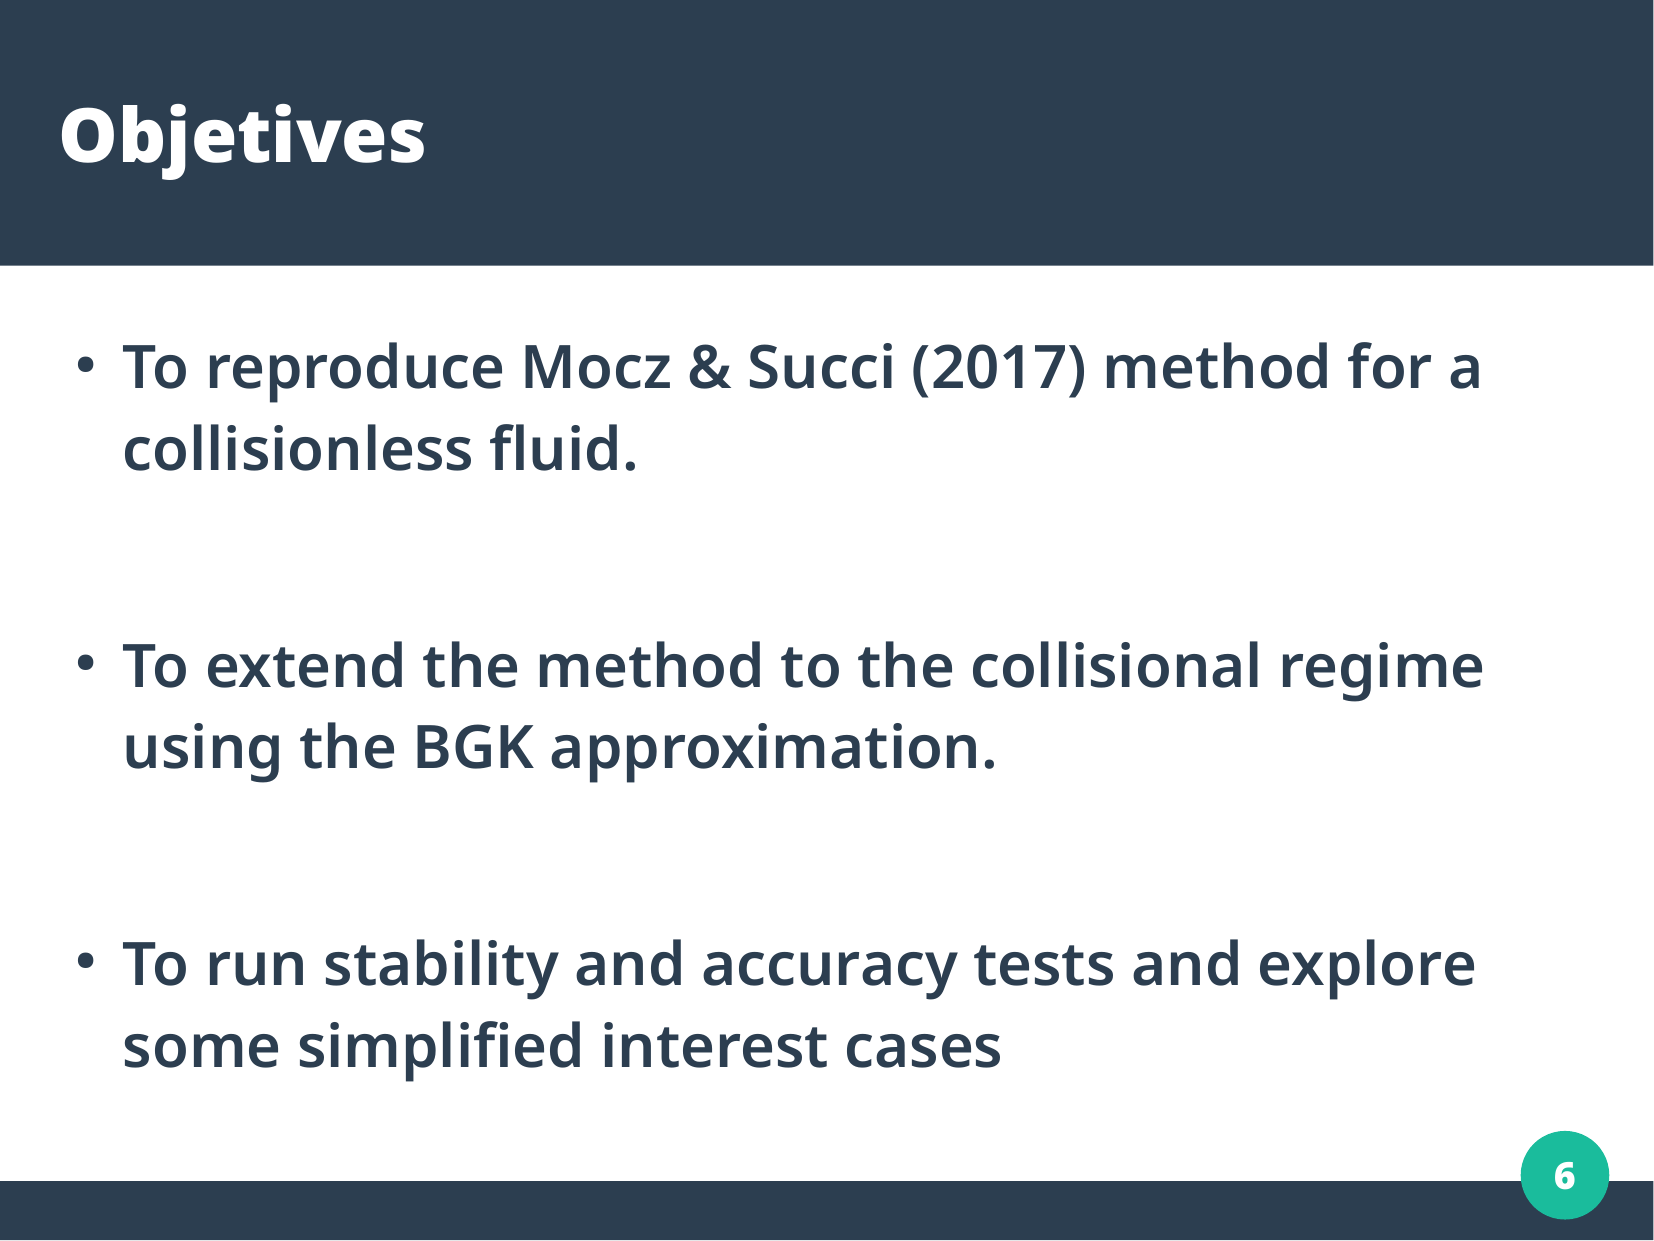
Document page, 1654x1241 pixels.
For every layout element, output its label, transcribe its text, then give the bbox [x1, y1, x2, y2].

title Objetives [59, 59, 1595, 207]
list To reproduce Mocz & Succi (2017) method for a collisionless fluid. To extend the method to the collisional regime using the BGK approximation. To run stability and accuracy tests and explore some simplified interest cases [59, 324, 1565, 1093]
